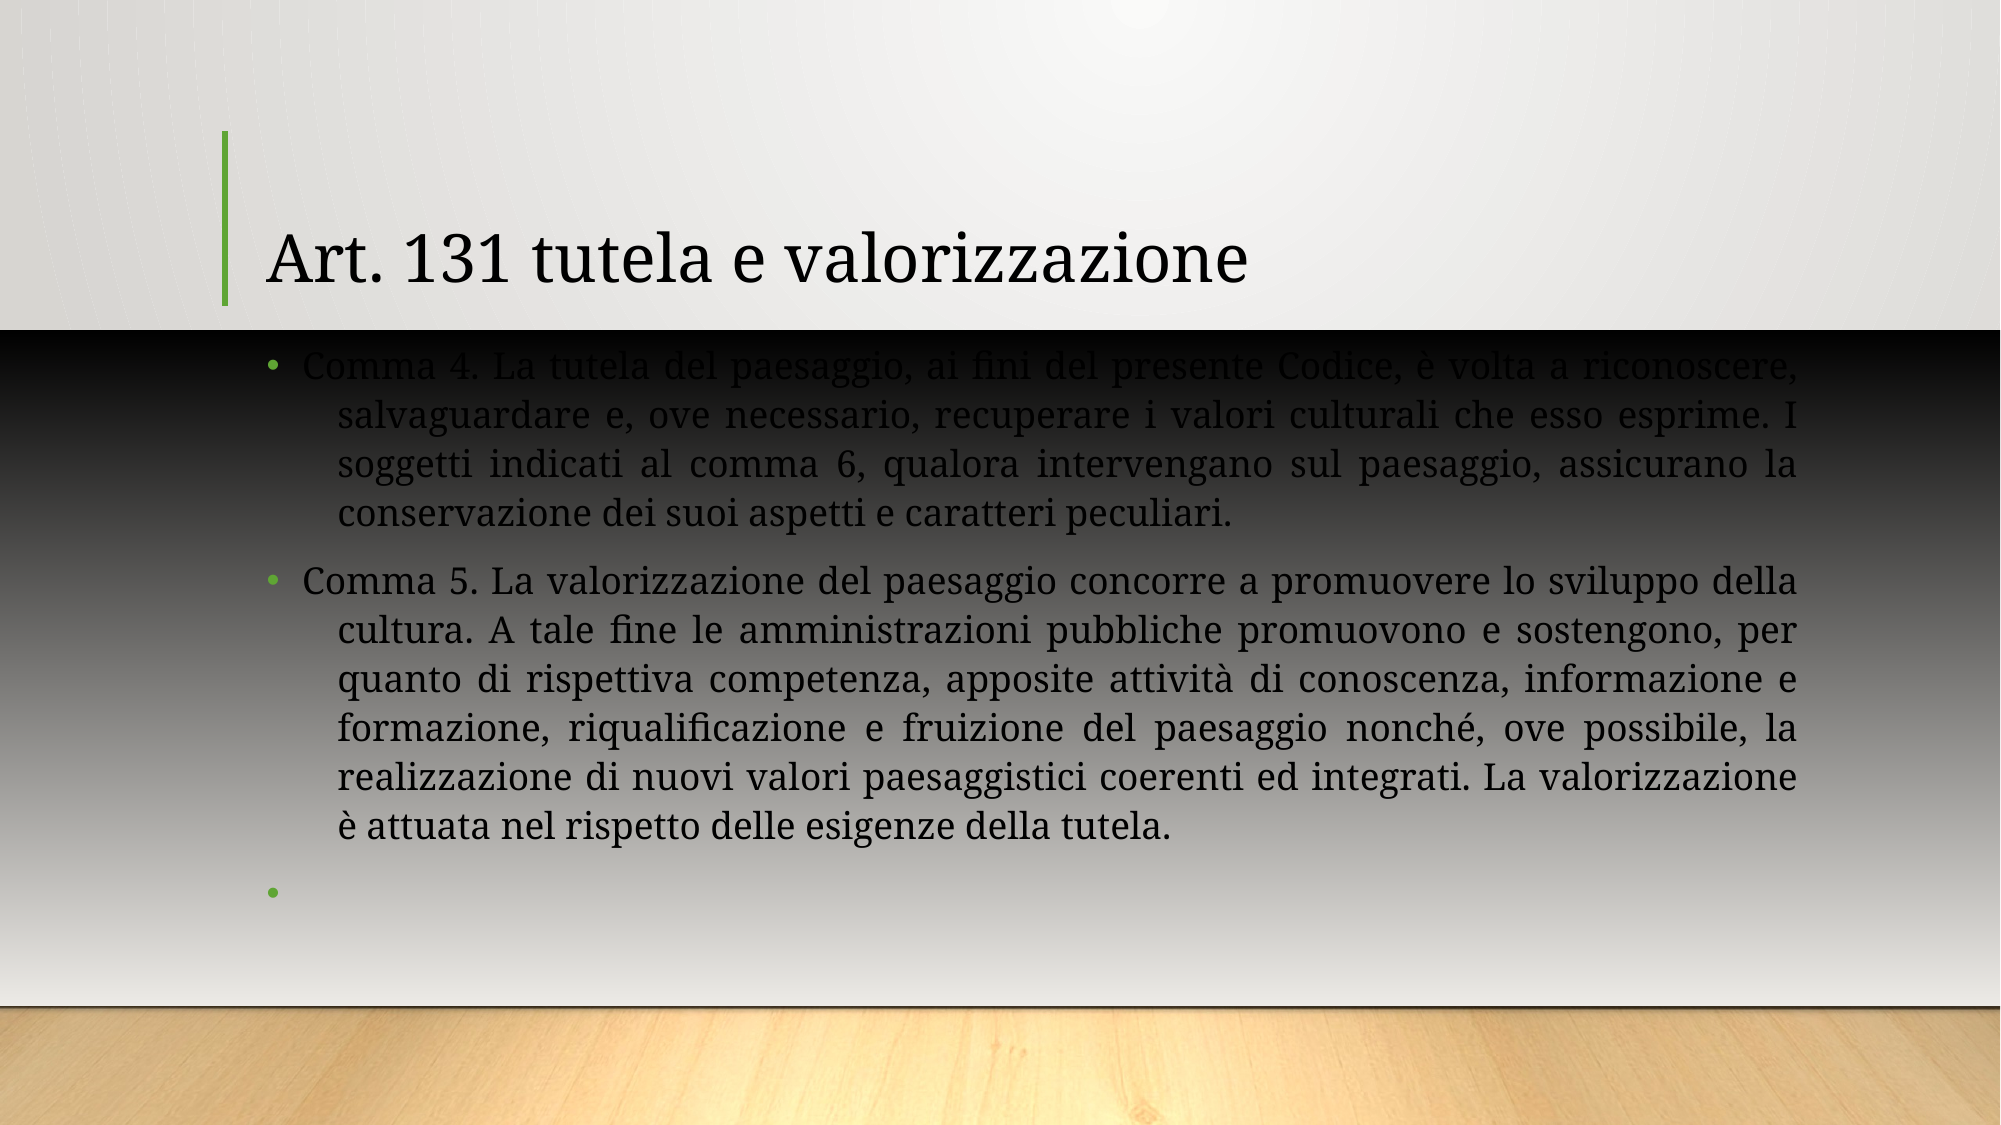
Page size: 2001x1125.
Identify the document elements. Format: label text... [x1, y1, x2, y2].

list Comma 4. La tutela del paesaggio, ai fini del presente Codice, è volta a riconoscere, salvaguardare e, ove necessario, recuperare i valori culturali che esso esprime. I soggetti indicati al comma 6, qualora intervengano sul paesaggio, assicurano la conservazione dei suoi aspetti e caratteri peculiari. Comma 5. La valorizzazione del paesaggio concorre a promuovere lo sviluppo della cultura. A tale fine le amministrazioni pubbliche promuovono e sostengono, per quanto di rispettiva competenza, apposite attività di conoscenza, informazione e formazione, riqualificazione e fruizione del paesaggio nonché, ove possibile, la realizzazione di nuovi valori paesaggistici coerenti ed integrati. La valorizzazione è attuata nel rispetto delle esigenze della tutela. [251, 330, 1814, 897]
title Art. 131 tutela e valorizzazione [251, 131, 1814, 305]
